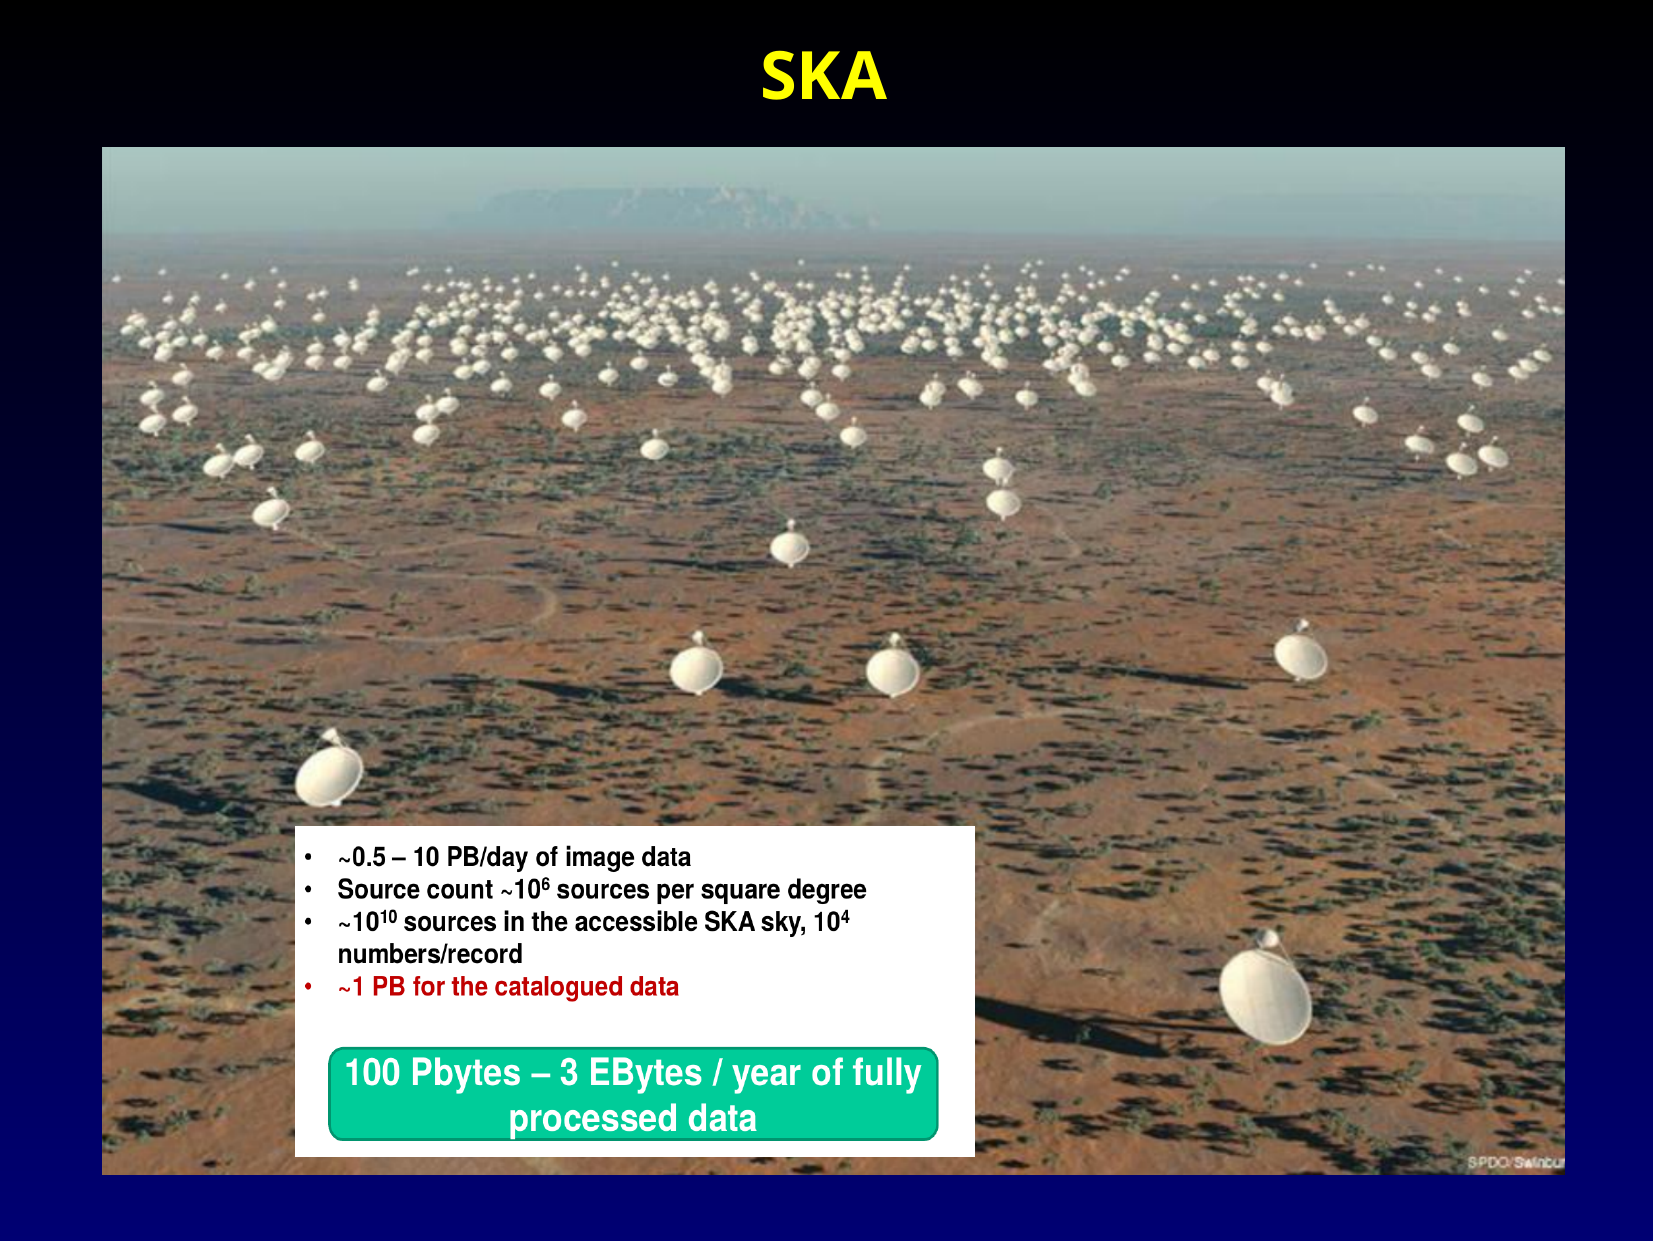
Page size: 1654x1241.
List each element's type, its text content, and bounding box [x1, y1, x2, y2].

title SKA [88, 29, 1577, 119]
picture [102, 147, 1565, 1175]
